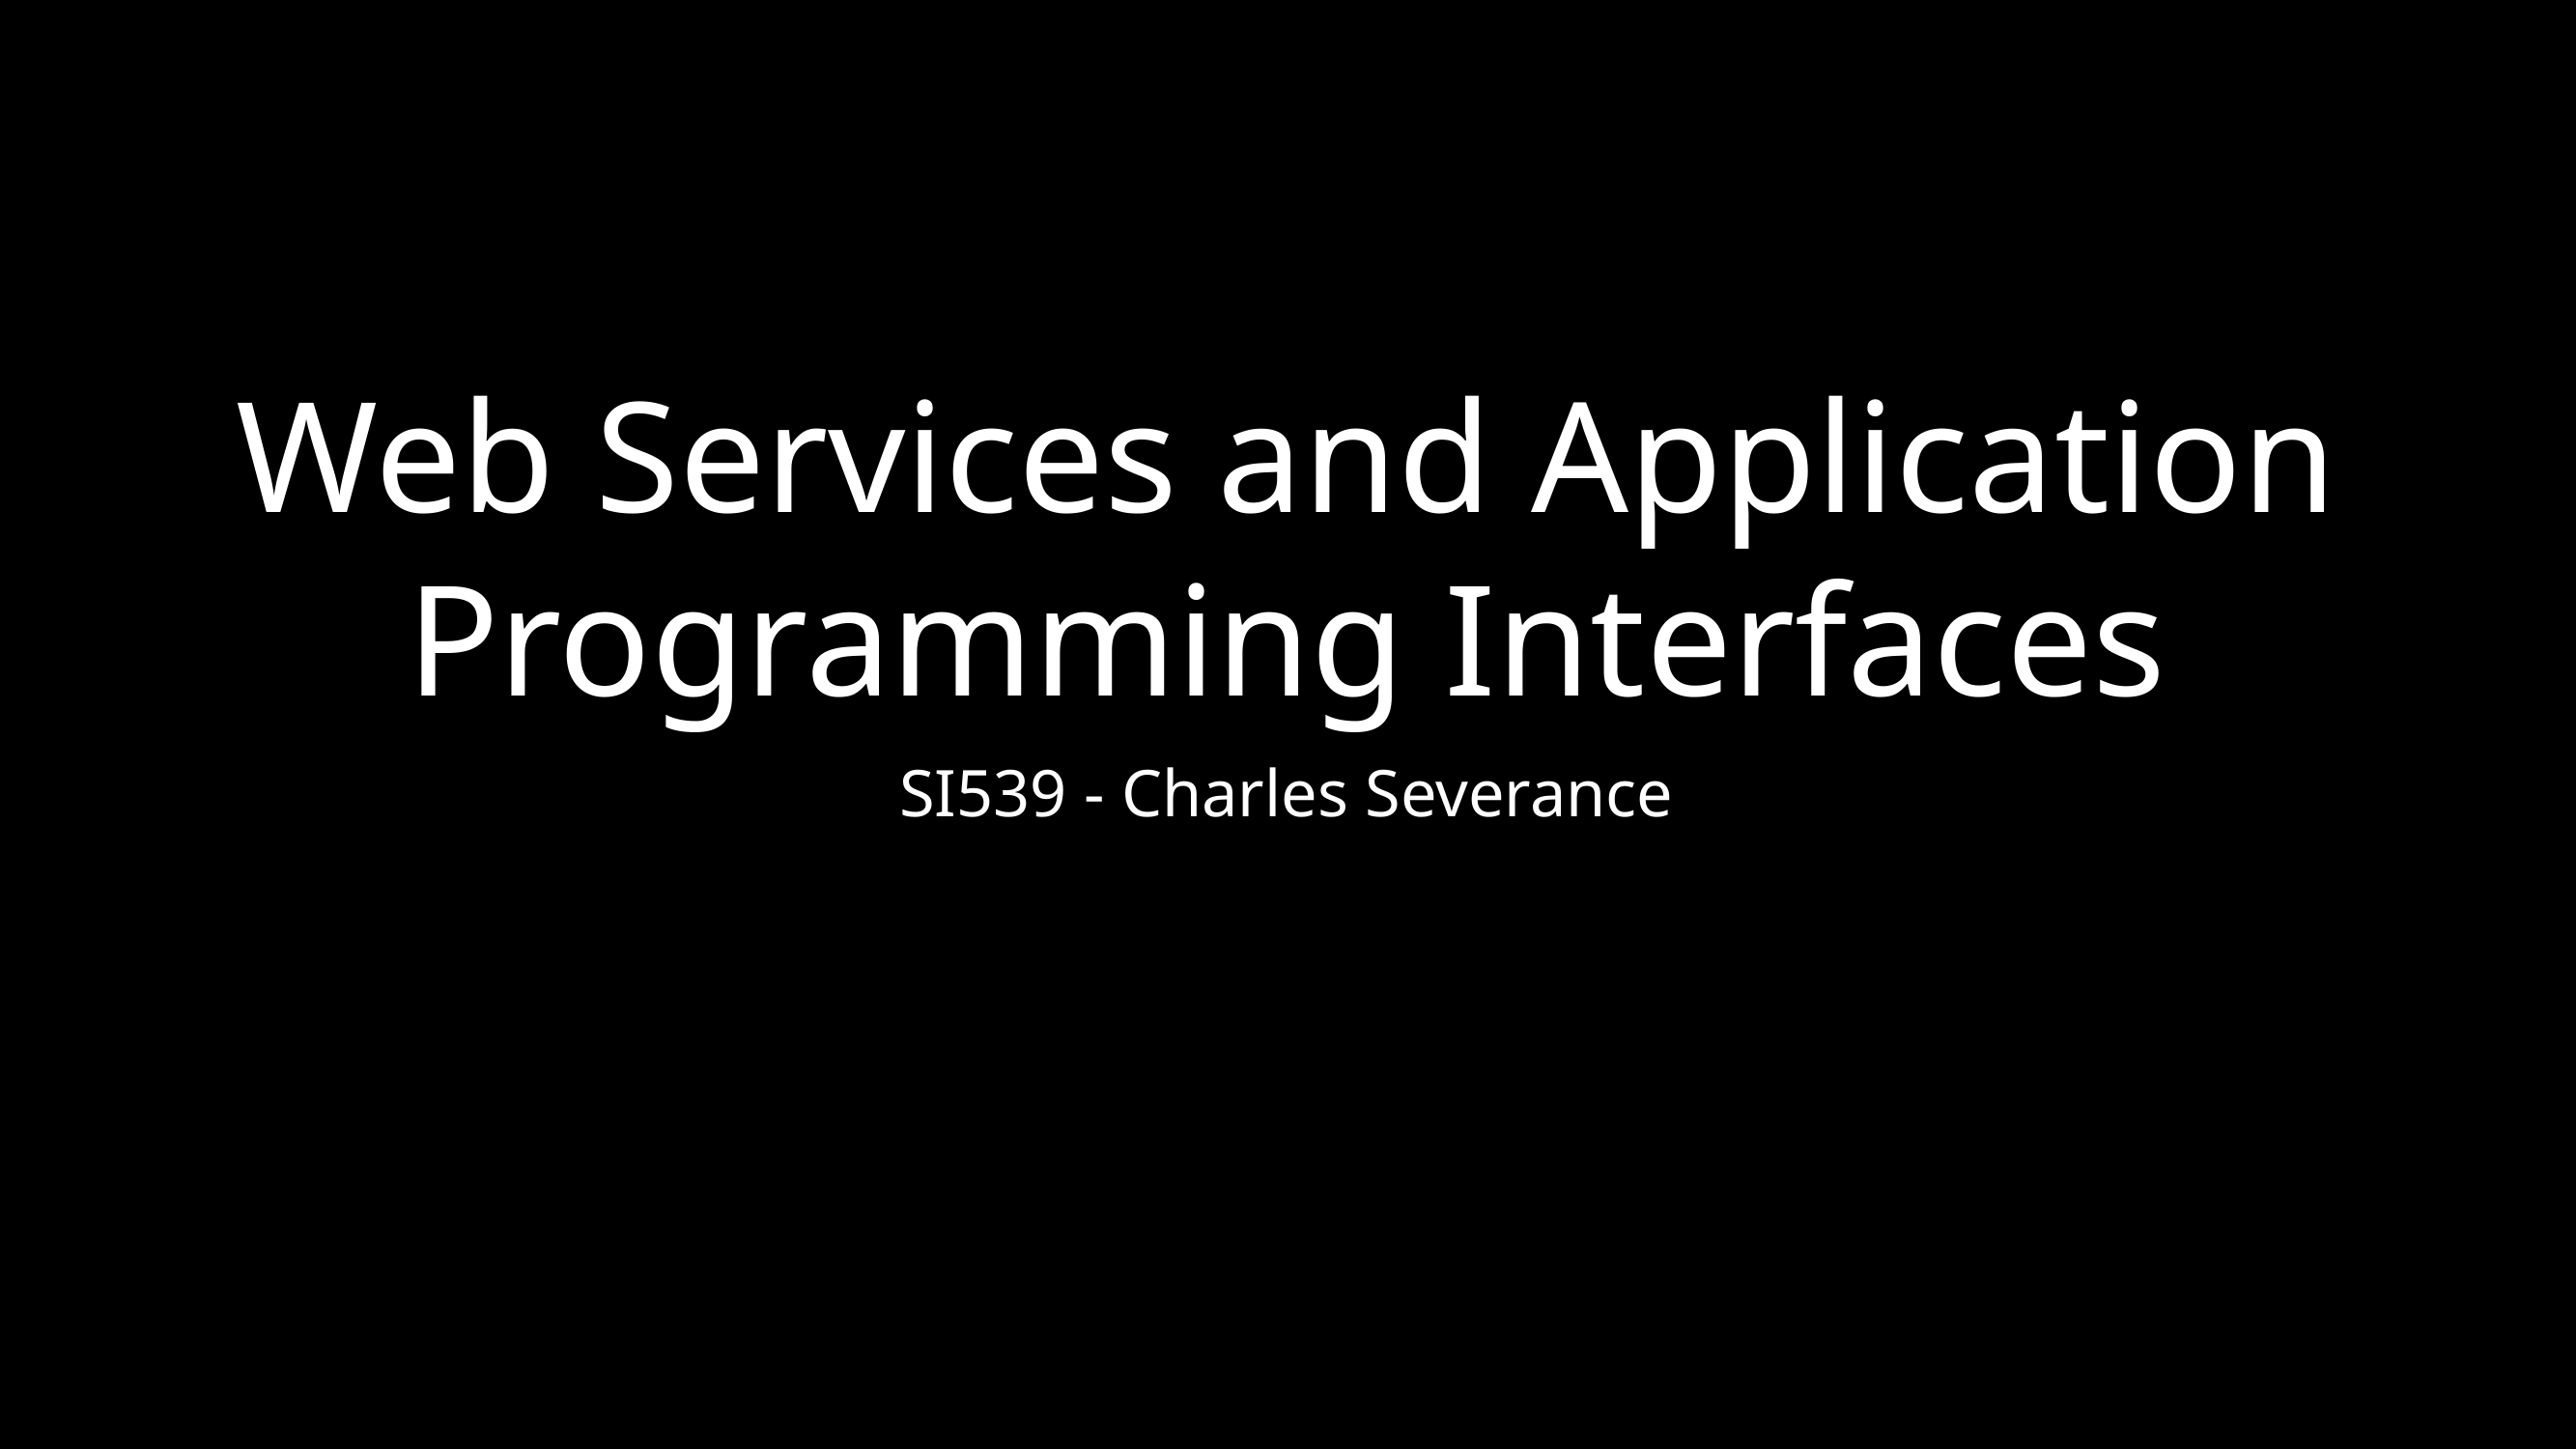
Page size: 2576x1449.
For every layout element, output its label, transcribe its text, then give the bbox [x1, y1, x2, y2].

title Web Services and Application Programming Interfaces [183, 199, 2392, 733]
list SI539 - Charles Severance [183, 746, 2392, 914]
